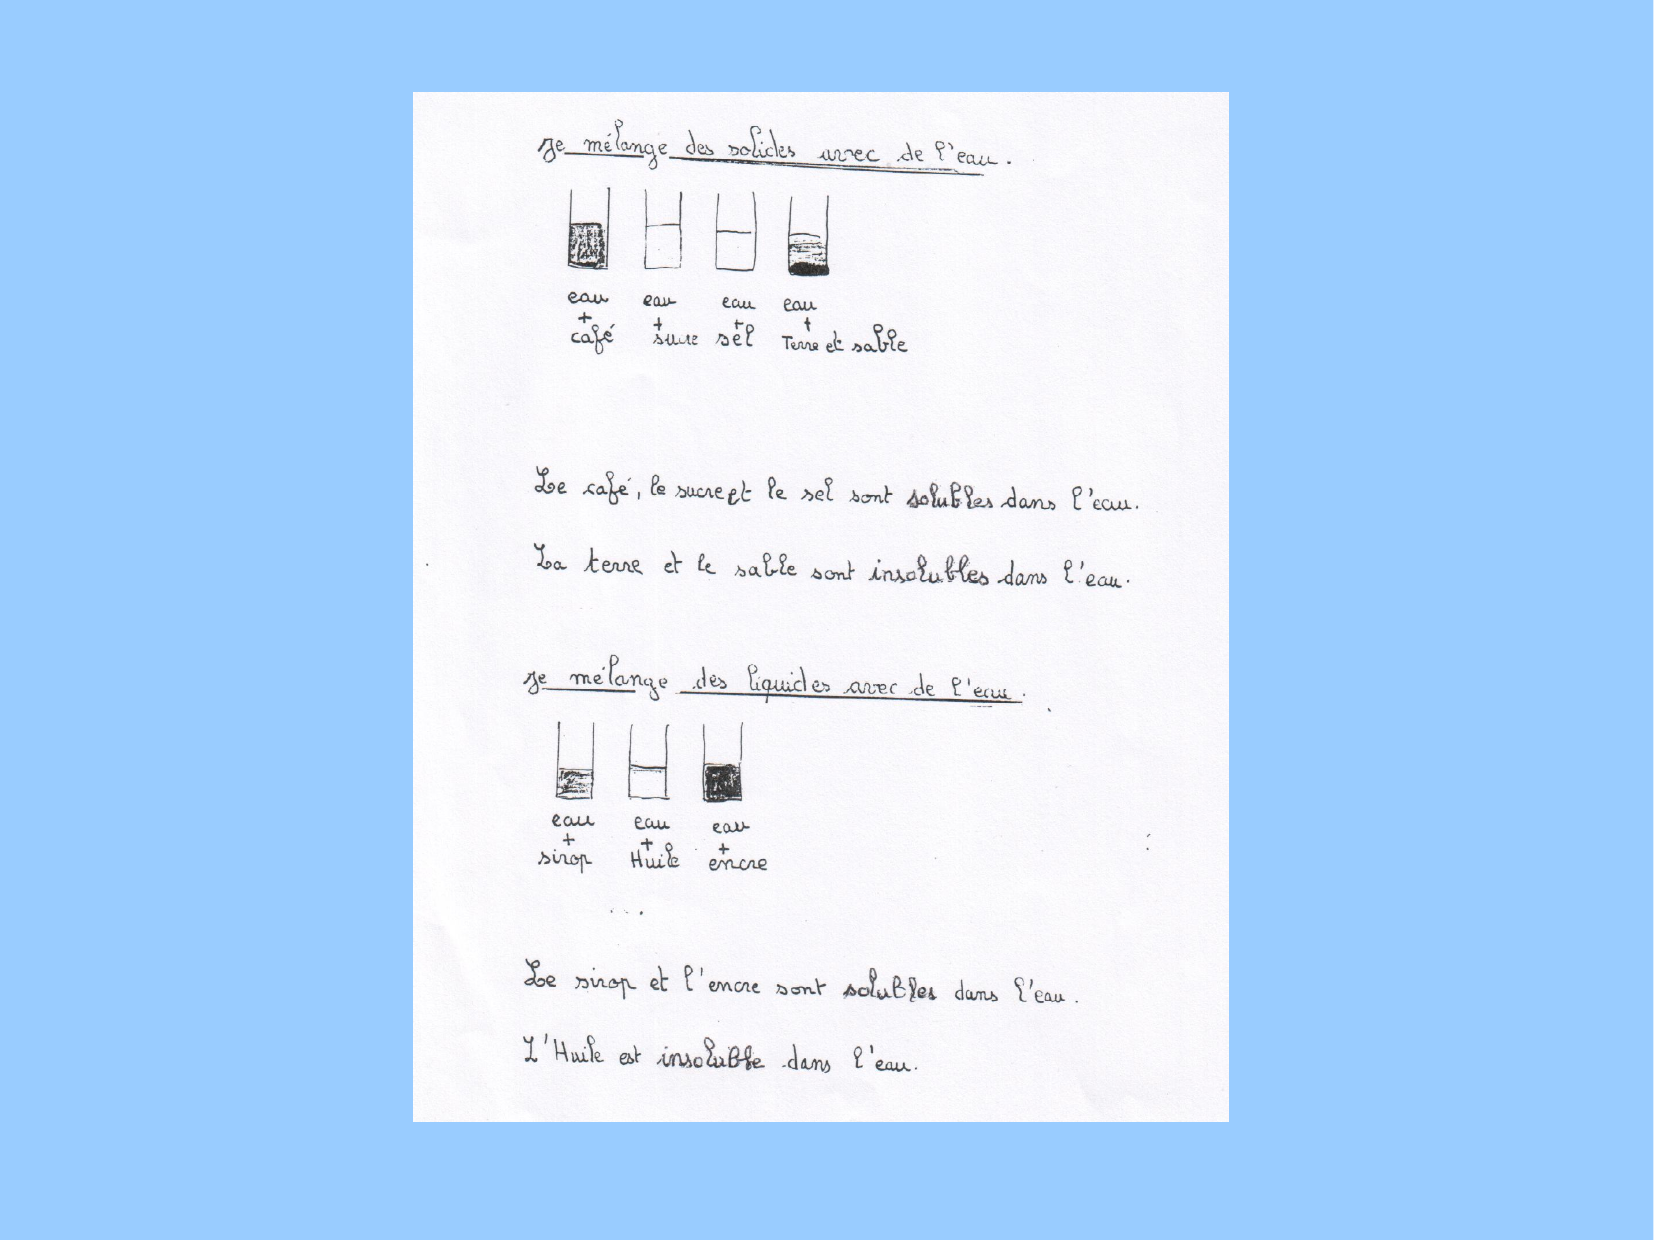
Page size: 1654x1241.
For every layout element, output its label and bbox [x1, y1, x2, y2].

picture [413, 92, 1229, 1123]
